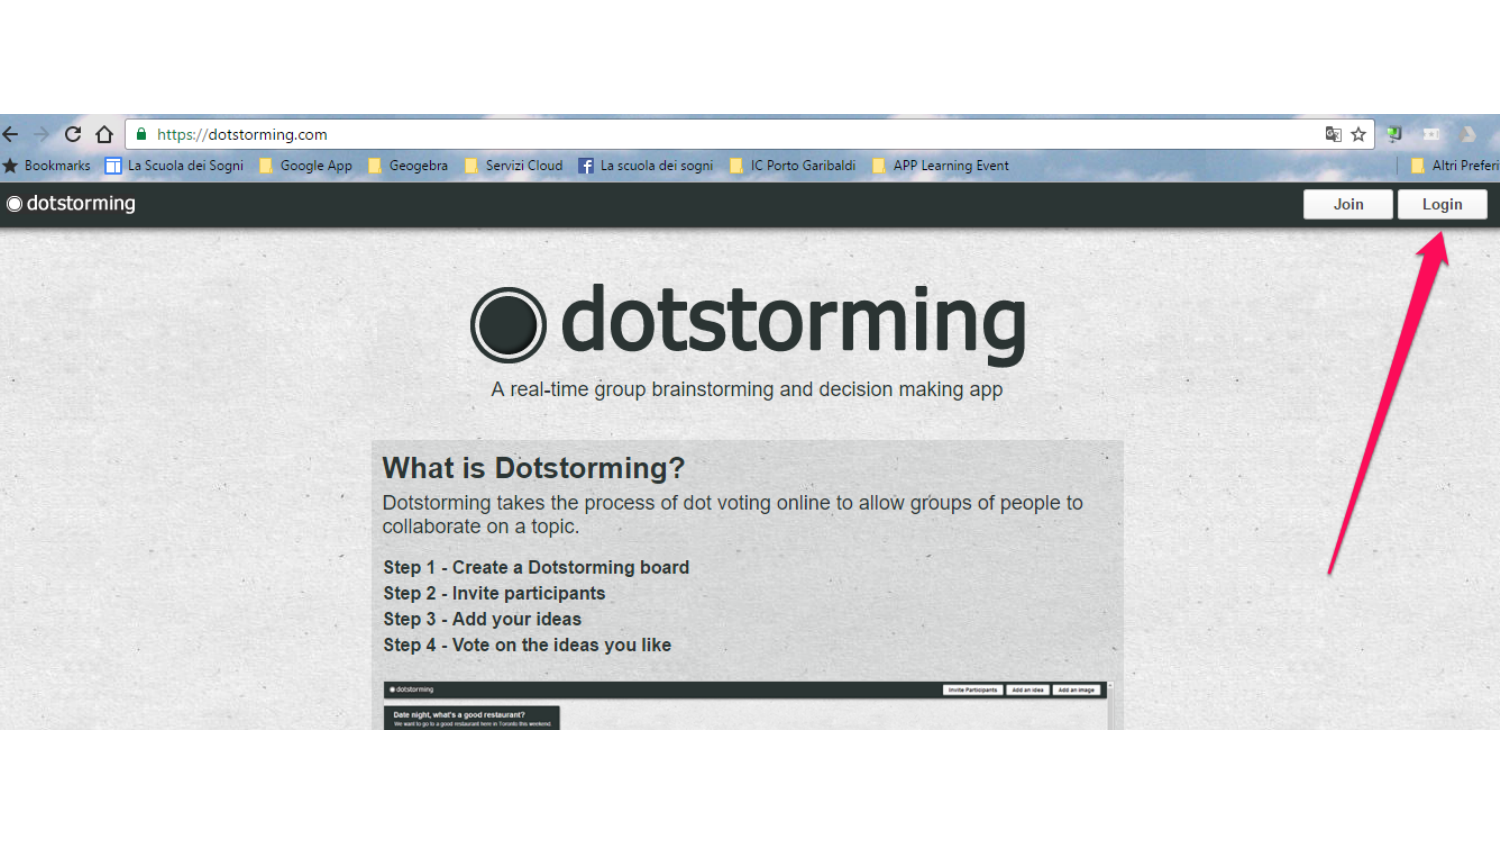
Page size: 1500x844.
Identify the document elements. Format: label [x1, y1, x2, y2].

picture [0, 114, 1500, 730]
